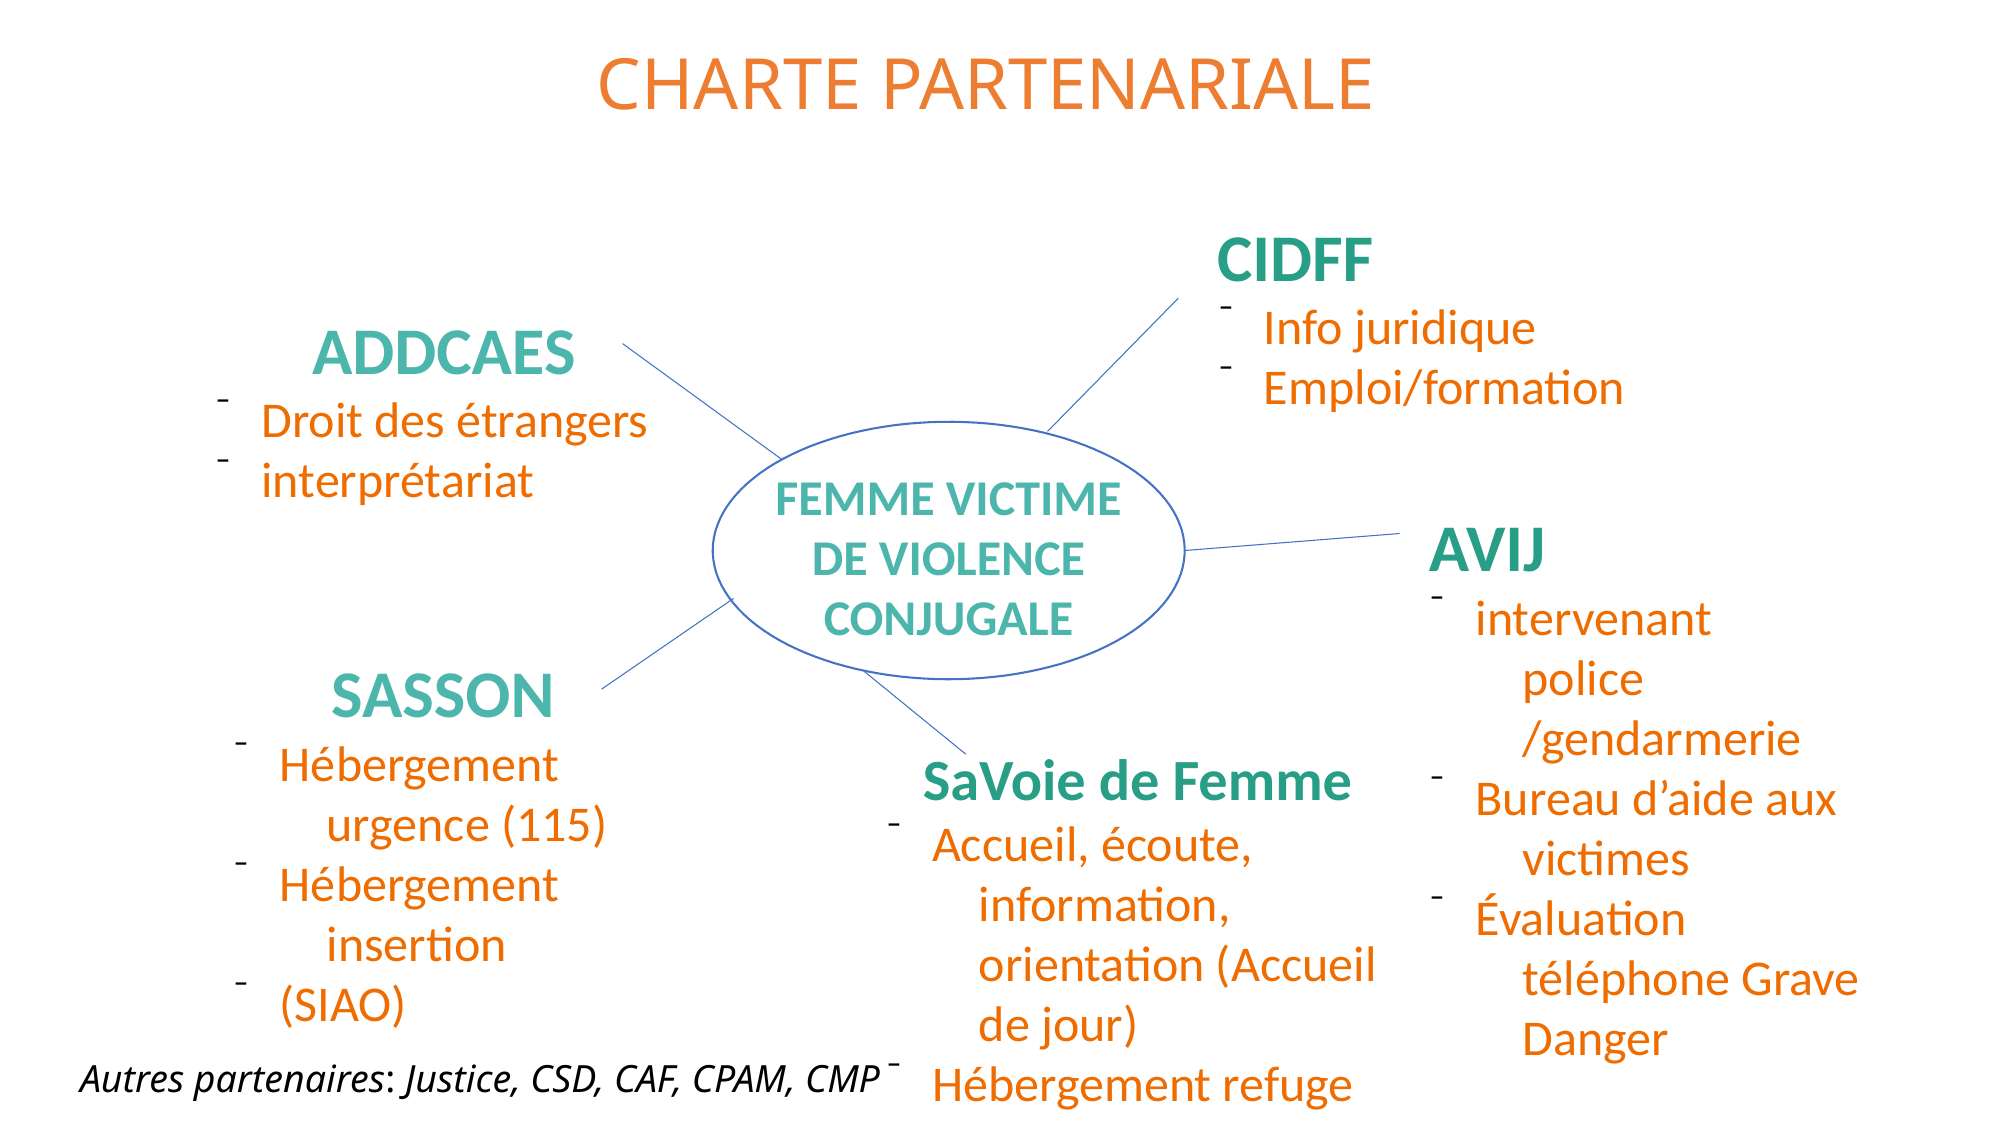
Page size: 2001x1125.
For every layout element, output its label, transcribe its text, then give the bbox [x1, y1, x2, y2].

text_box SaVoie de Femme Accueil, écoute, information, orientation (Accueil de jour) Hébergement refuge [870, 734, 1405, 1125]
text_box [784, 421, 1113, 458]
text_box AVIJ intervenant police /gendarmerie Bureau d’aide aux victimes Évaluation téléphone Grave Danger [1413, 497, 1886, 1018]
text_box [813, 656, 1084, 680]
text_box SASSON Hébergement urgence (115) Hébergement insertion (SIAO) [217, 643, 707, 1043]
text_box Autres partenaires: Justice, CSD, CAF, CPAM, CMP [64, 1047, 1270, 1109]
text_box [1150, 483, 1185, 618]
text_box CIDFF Info juridique Emploi/formation [1202, 207, 1650, 425]
title CHARTE PARTENARIALE [55, 40, 1917, 133]
text_box FEMME VICTIME DE VIOLENCE CONJUGALE [747, 458, 1150, 656]
text_box [712, 483, 747, 618]
text_box ADDCAES Droit des étrangers interprétariat [199, 300, 689, 518]
